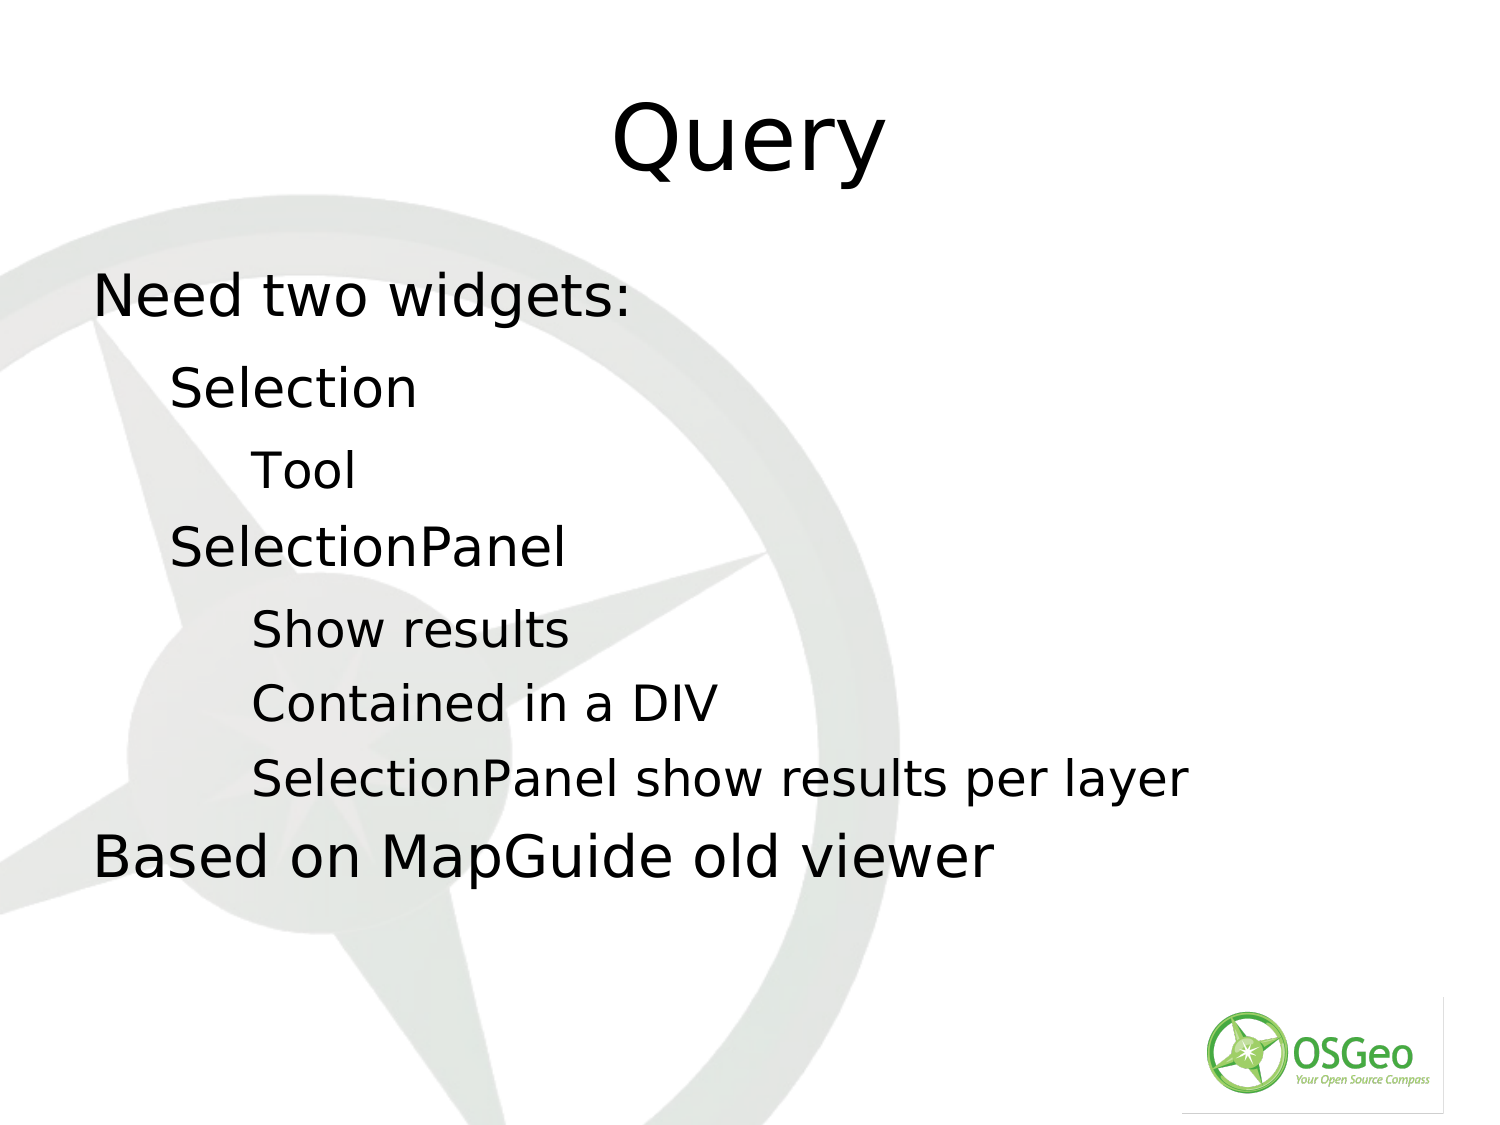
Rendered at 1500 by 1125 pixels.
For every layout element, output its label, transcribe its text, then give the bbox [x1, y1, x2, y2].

picture [1181, 996, 1444, 1114]
title Query [74, 44, 1425, 233]
picture [0, 174, 976, 1125]
list Need two widgets: Selection Tool SelectionPanel Show results Contained in a DIV SelectionPanel show results per layer Based on MapGuide old viewer [74, 263, 1425, 1006]
